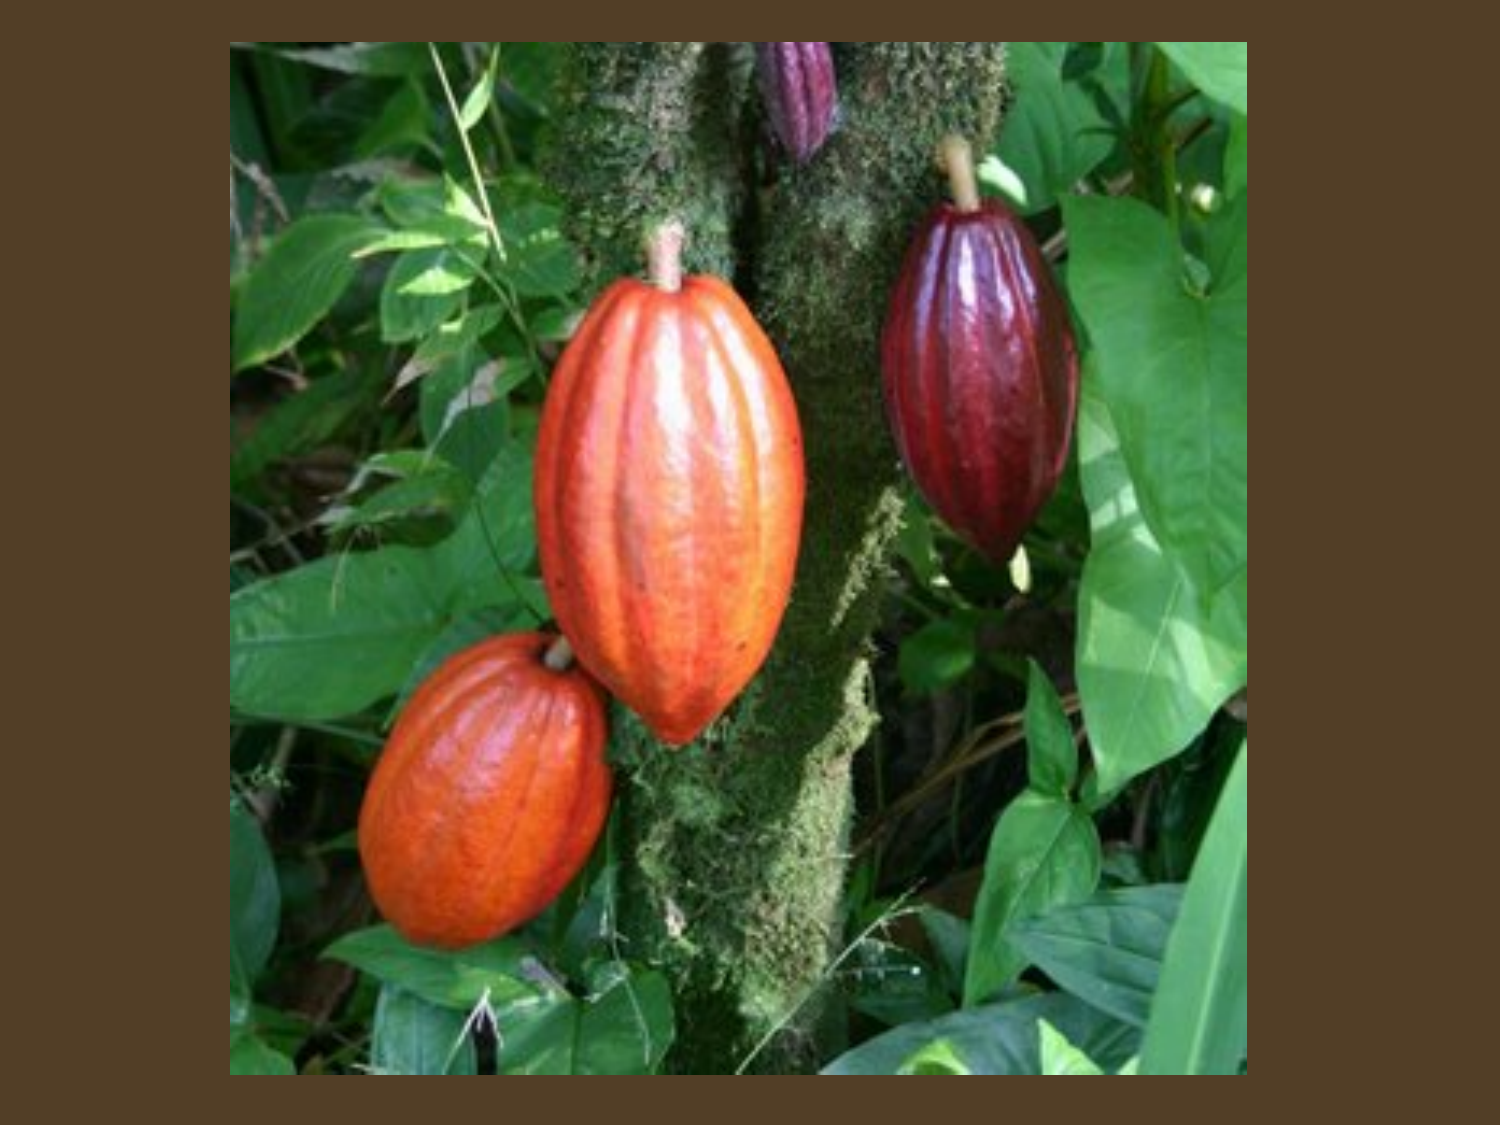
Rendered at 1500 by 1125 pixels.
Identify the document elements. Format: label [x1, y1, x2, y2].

picture [230, 42, 1247, 1075]
